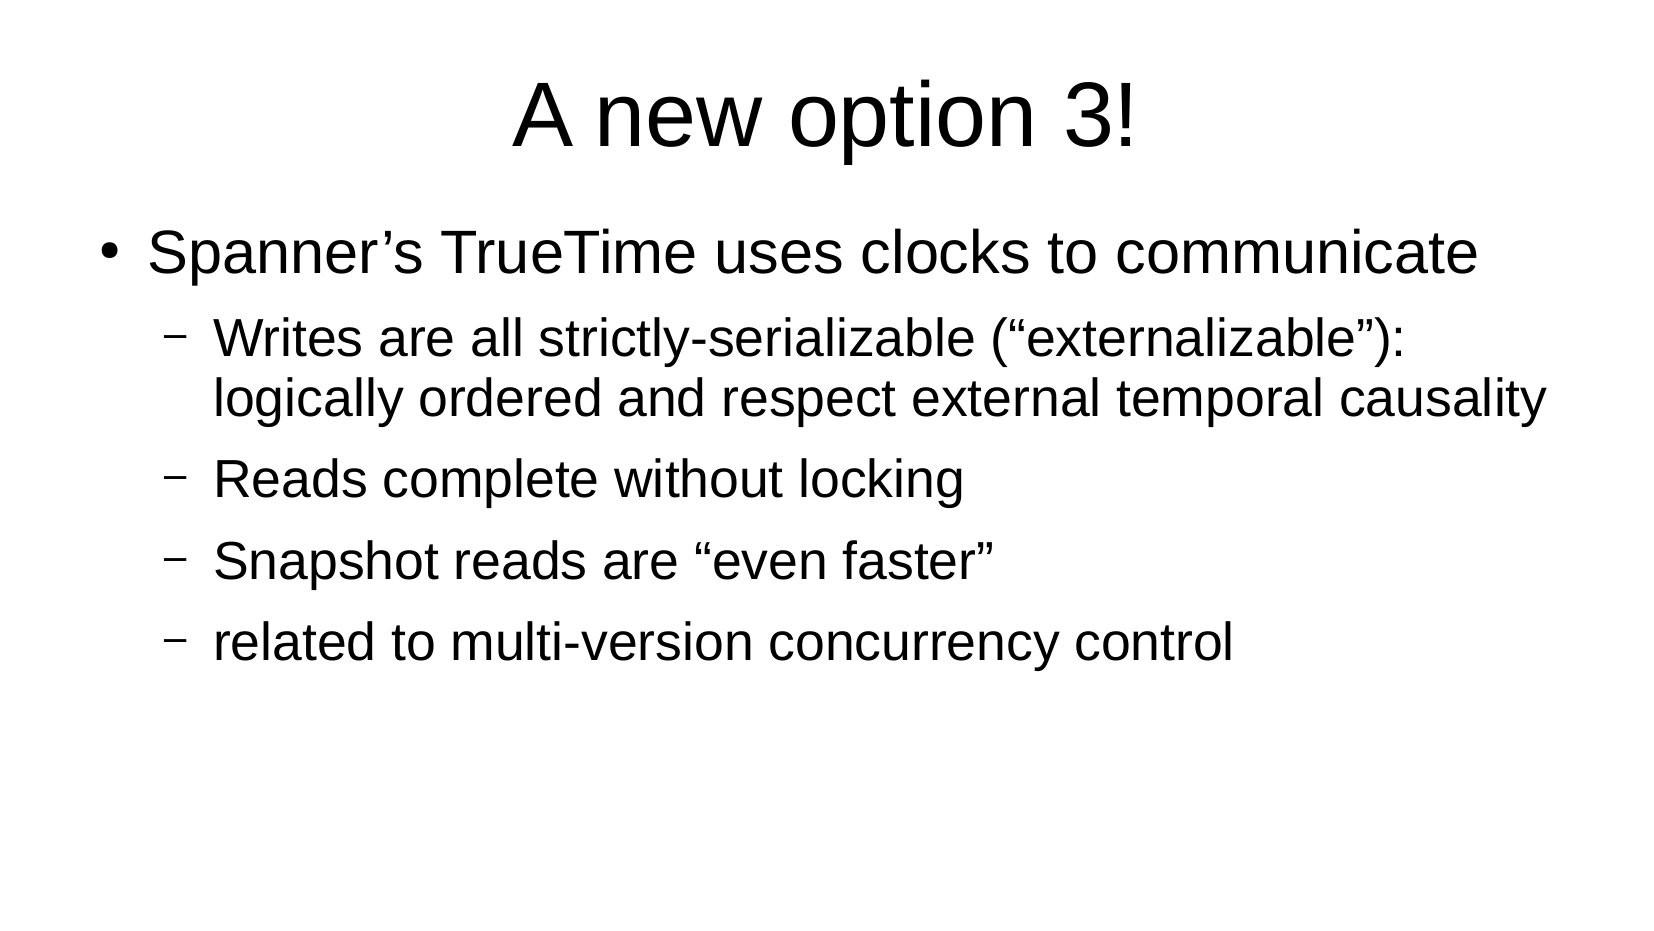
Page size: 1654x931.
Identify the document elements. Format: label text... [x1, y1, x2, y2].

list Spanner’s TrueTime uses clocks to communicate Writes are all strictly-serializable (“externalizable”): logically ordered and respect external temporal causality Reads complete without locking Snapshot reads are “even faster” related to multi-version concurrency control [82, 217, 1571, 758]
title A new option 3! [82, 37, 1571, 193]
